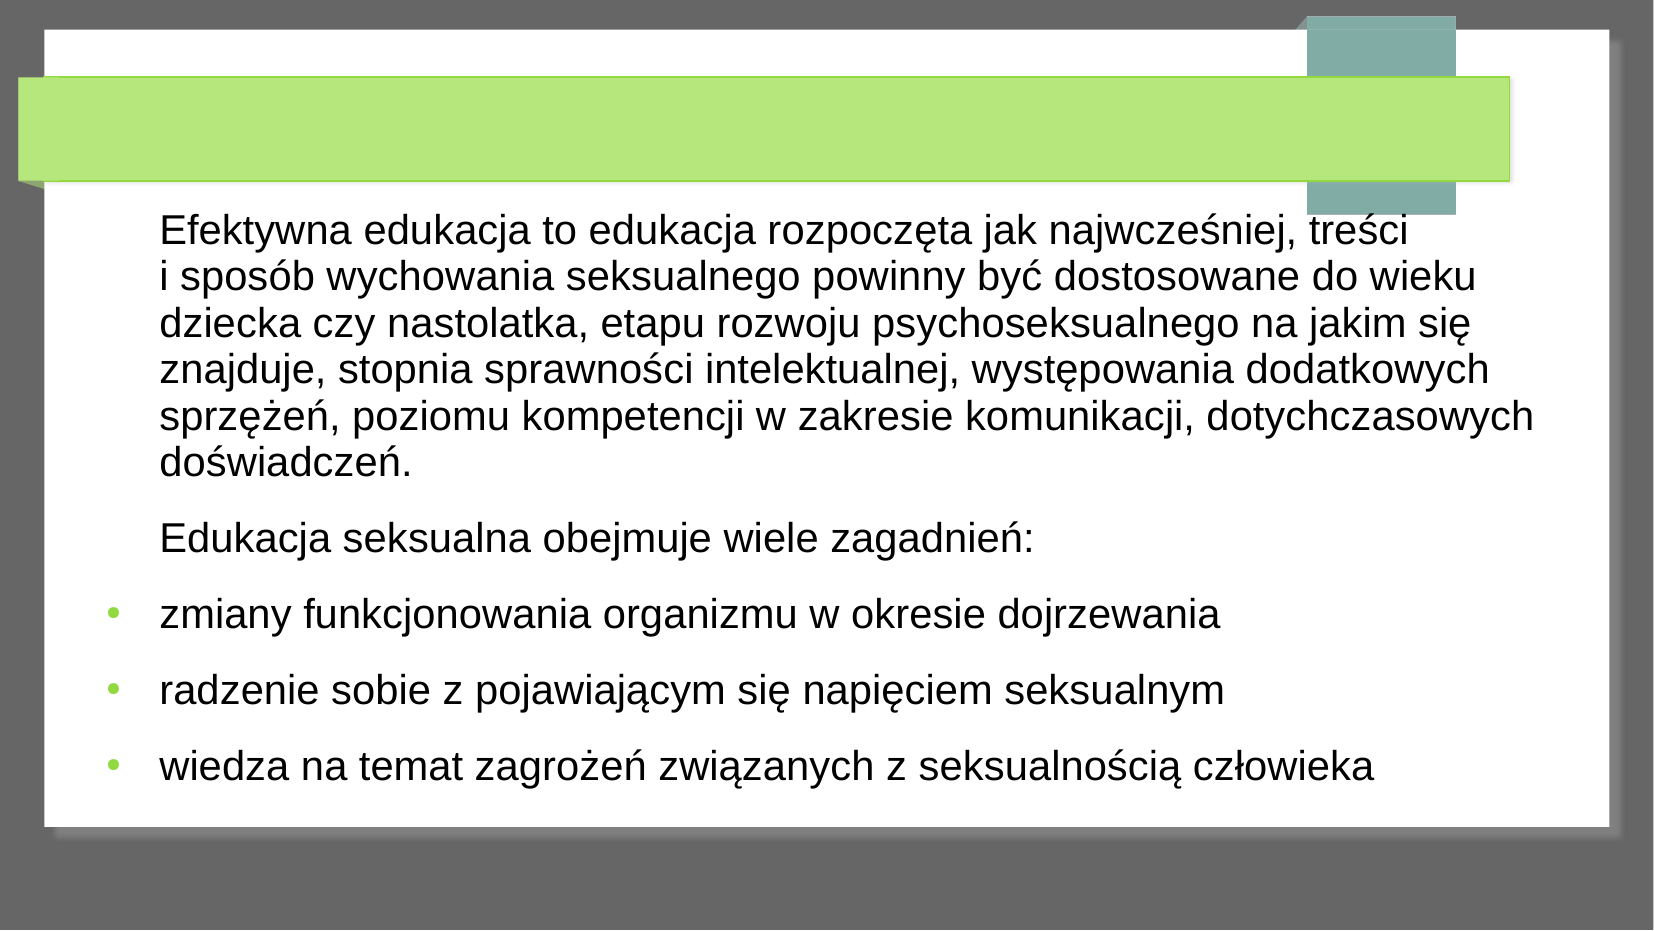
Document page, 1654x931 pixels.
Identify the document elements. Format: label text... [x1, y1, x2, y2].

list Efektywna edukacja to edukacja rozpoczęta jak najwcześniej, treści i sposób wychowania seksualnego powinny być dostosowane do wieku dziecka czy nastolatka, etapu rozwoju psychoseksualnego na jakim się znajduje, stopnia sprawności intelektualnej, występowania dodatkowych sprzężeń, poziomu kompetencji w zakresie komunikacji, dotychczasowych doświadczeń. Edukacja seksualna obejmuje wiele zagadnień: zmiany funkcjonowania organizmu w okresie dojrzewania radzenie sobie z pojawiającym się napięciem seksualnym wiedza na temat zagrożeń związanych z seksualnością człowieka [88, 206, 1565, 798]
